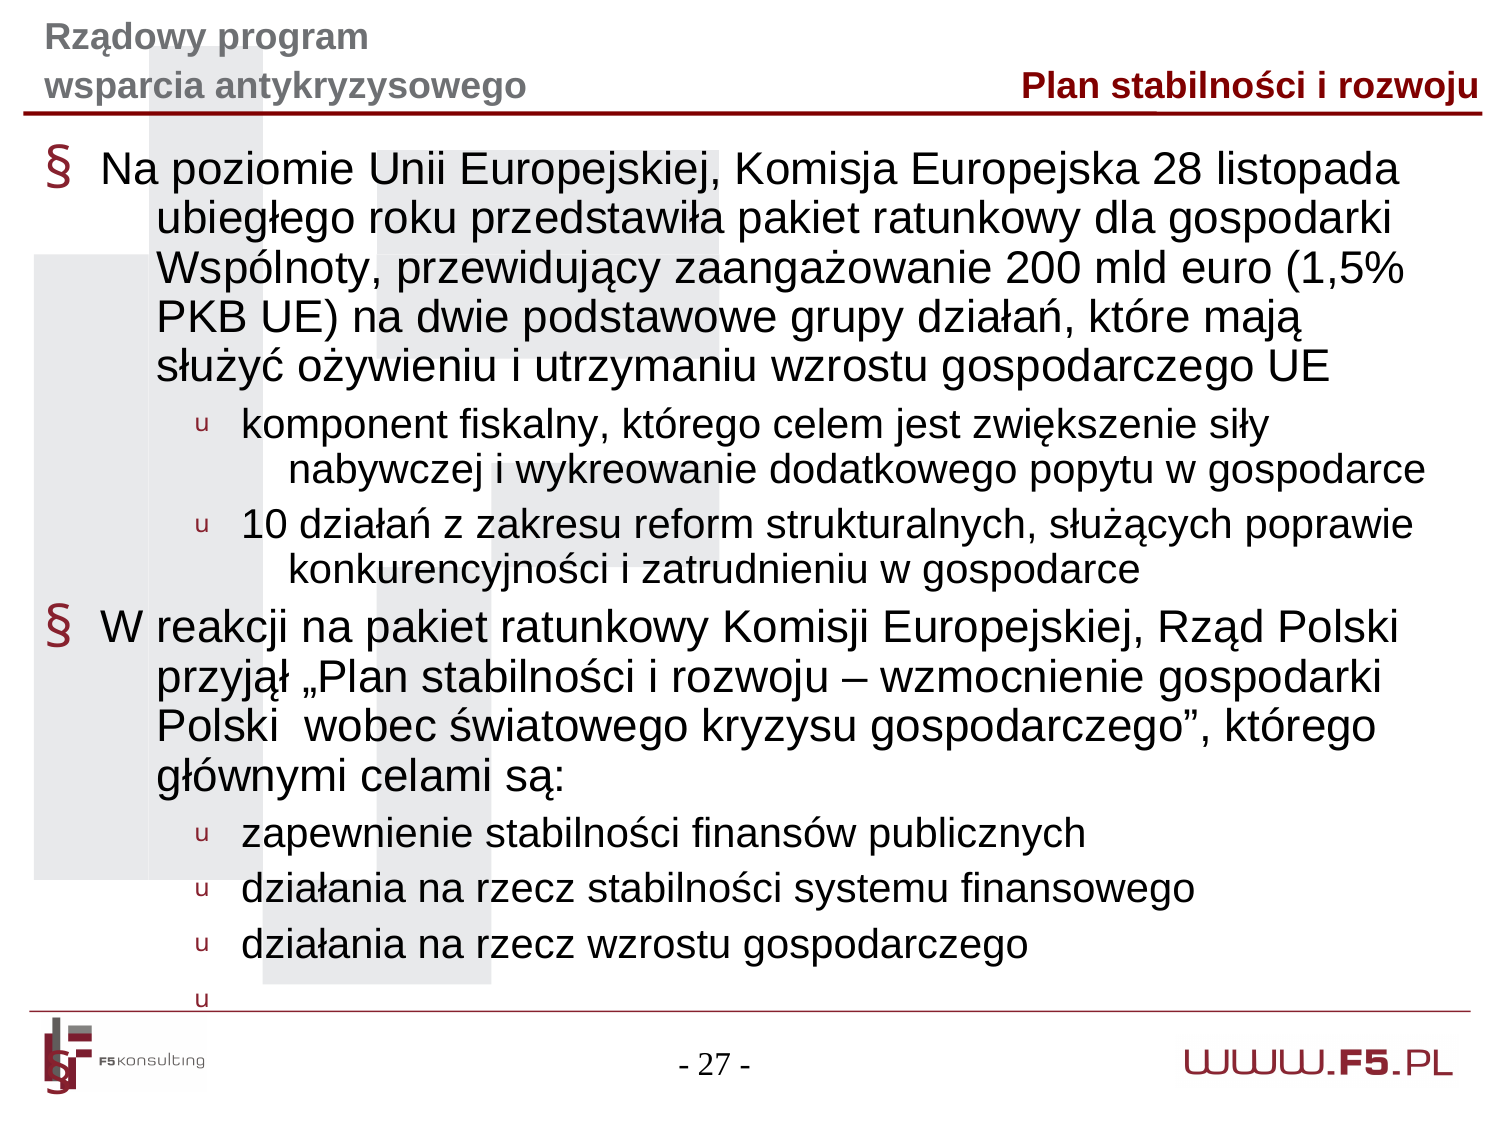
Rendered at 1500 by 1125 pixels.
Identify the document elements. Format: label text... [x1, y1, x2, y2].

text_box Rządowy program wsparcia antykryzysowego Plan stabilności i rozwoju [29, 0, 1500, 106]
list Na poziomie Unii Europejskiej, Komisja Europejska 28 listopada ubiegłego roku przedstawiła pakiet ratunkowy dla gospodarki Wspólnoty, przewidujący zaangażowanie 200 mld euro (1,5% PKB UE) na dwie podstawowe grupy działań, które mają służyć ożywieniu i utrzymaniu wzrostu gospodarczego UE komponent fiskalny, którego celem jest zwiększenie siły nabywczej i wykreowanie dodatkowego popytu w gospodarce 10 działań z zakresu reform strukturalnych, służących poprawie konkurencyjności i zatrudnieniu w gospodarce W reakcji na pakiet ratunkowy Komisji Europejskiej, Rząd Polski przyjął „Plan stabilności i rozwoju – wzmocnienie gospodarki Polski wobec światowego kryzysu gospodarczego”, którego głównymi celami są: zapewnienie stabilności finansów publicznych działania na rzecz stabilności systemu finansowego działania na rzecz wzrostu gospodarczego [29, 137, 1447, 1035]
text_box - - [655, 1034, 774, 1091]
